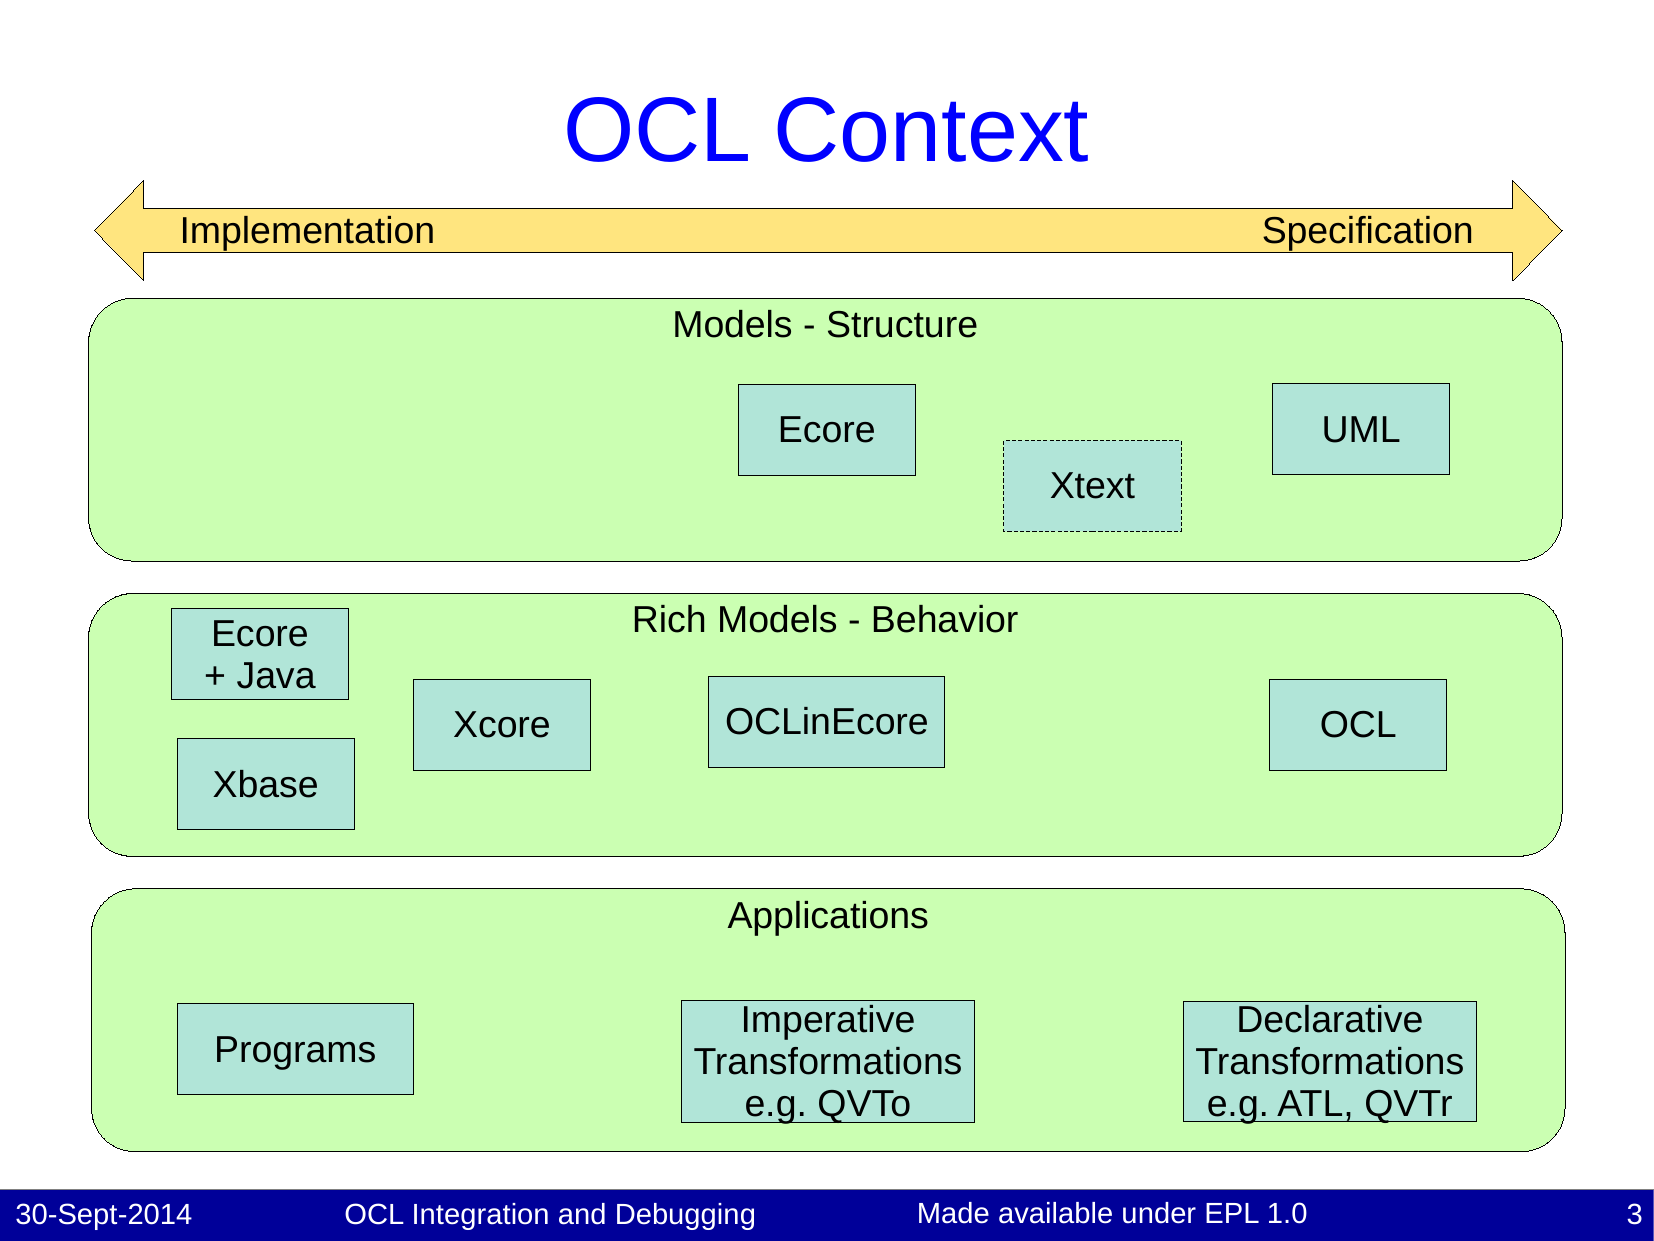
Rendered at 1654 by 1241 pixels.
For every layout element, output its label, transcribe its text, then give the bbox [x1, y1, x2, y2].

text_box Declarative Transformations e.g. ATL, QVTr [1183, 1001, 1477, 1122]
text_box Implementation Specification [94, 180, 1563, 281]
text_box Imperative Transformations e.g. QVTo [681, 1000, 975, 1123]
text_box Models - Structure [88, 298, 1563, 562]
text_box Xcore [413, 679, 591, 771]
text_box UML [1272, 383, 1450, 475]
text_box Programs [177, 1003, 414, 1095]
text_box Ecore [738, 384, 916, 476]
text_box Rich Models - Behavior [88, 593, 1563, 857]
text_box Xtext [1003, 440, 1182, 532]
text_box Xbase [177, 738, 355, 830]
title OCL Context [82, 49, 1571, 210]
text_box OCL [1269, 679, 1447, 771]
text_box Applications [91, 888, 1566, 1152]
text_box Ecore + Java [171, 608, 349, 700]
text_box OCLinEcore [708, 676, 945, 768]
